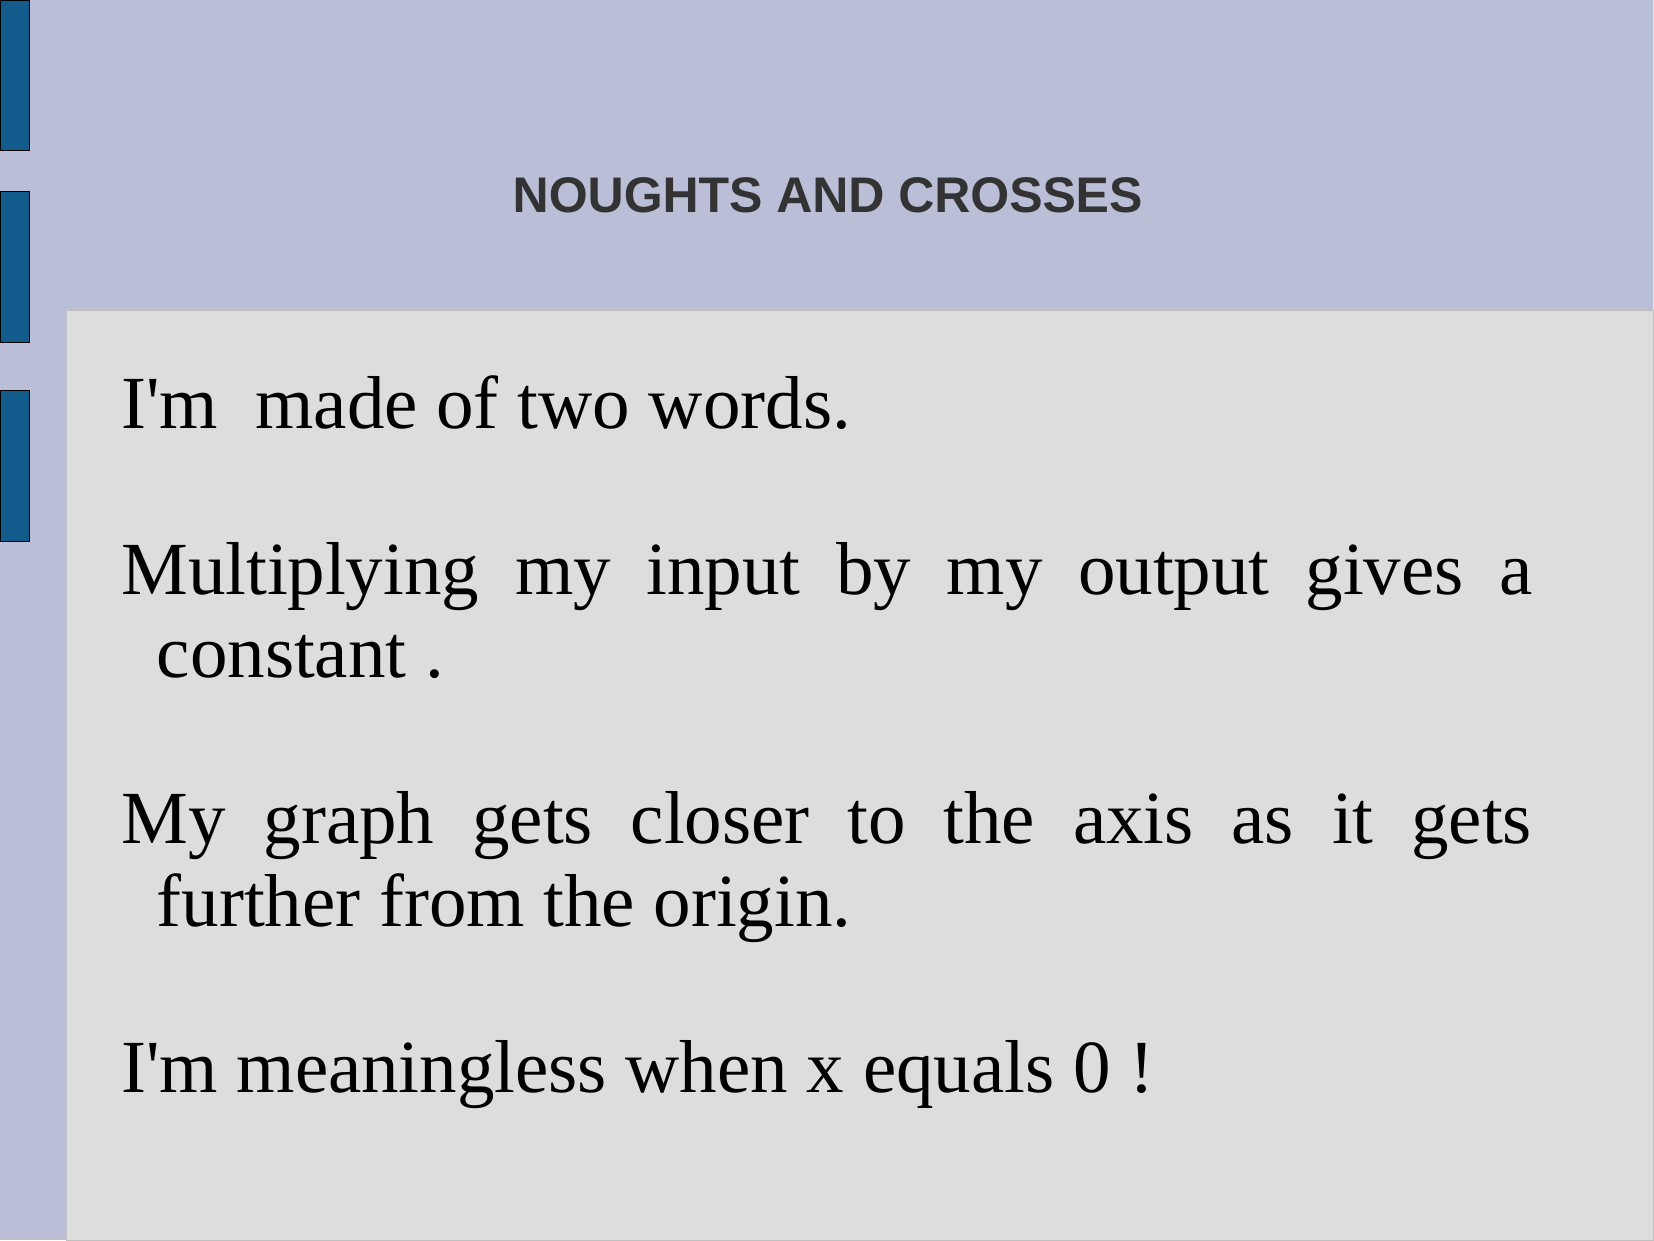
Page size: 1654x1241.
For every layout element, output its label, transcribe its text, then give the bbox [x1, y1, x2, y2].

title NOUGHTS AND CROSSES [121, 91, 1534, 299]
subtitle I'm made of two words. Multiplying my input by my output gives a constant . My graph gets closer to the axis as it gets further from the origin. I'm meaningless when x equals 0 ! [121, 344, 1534, 1127]
